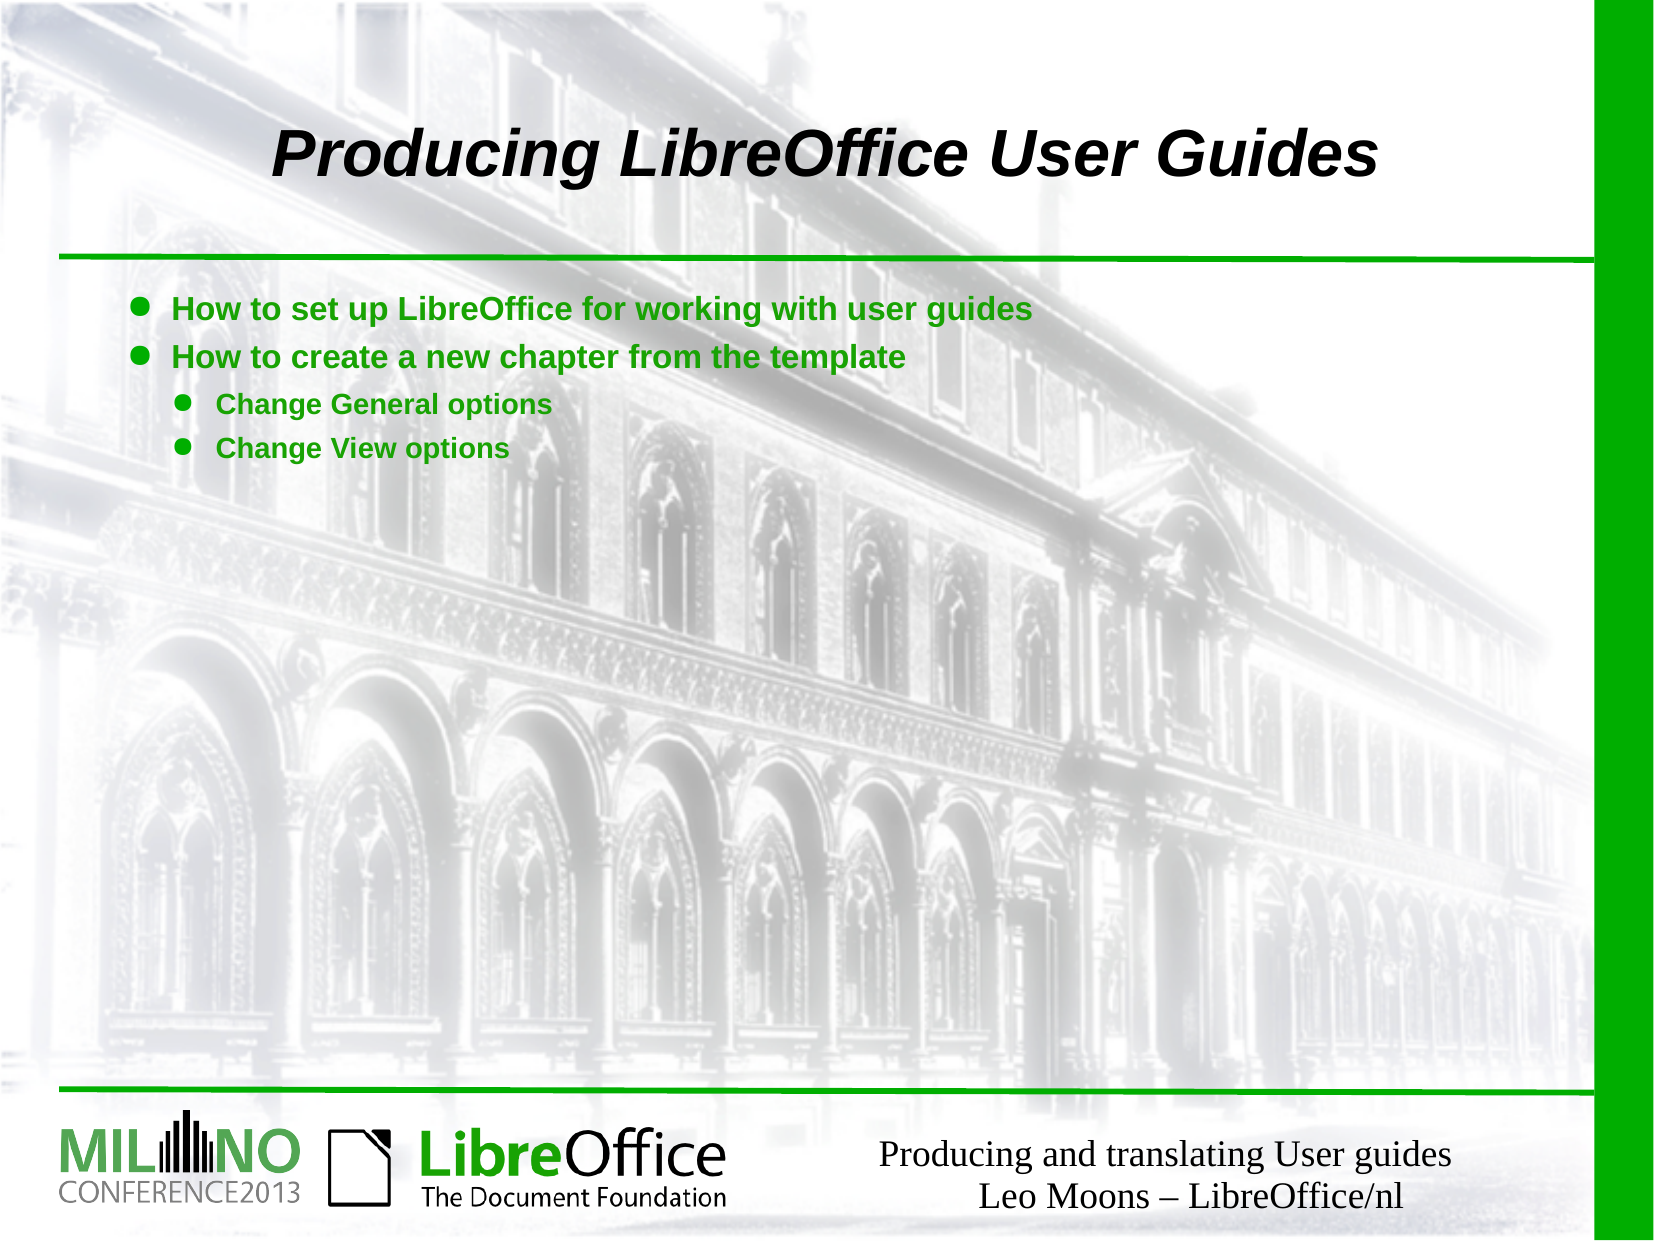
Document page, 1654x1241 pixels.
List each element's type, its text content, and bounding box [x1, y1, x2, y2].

picture [0, 1, 1594, 1241]
list How to set up LibreOffice for working with user guides How to create a new chapter from the template Change General options Change View options [82, 290, 1571, 1010]
text_box Producing and translating User guides Leo Moons – LibreOffice/nl [864, 1126, 1519, 1224]
title Producing LibreOffice User Guides [82, 49, 1571, 257]
